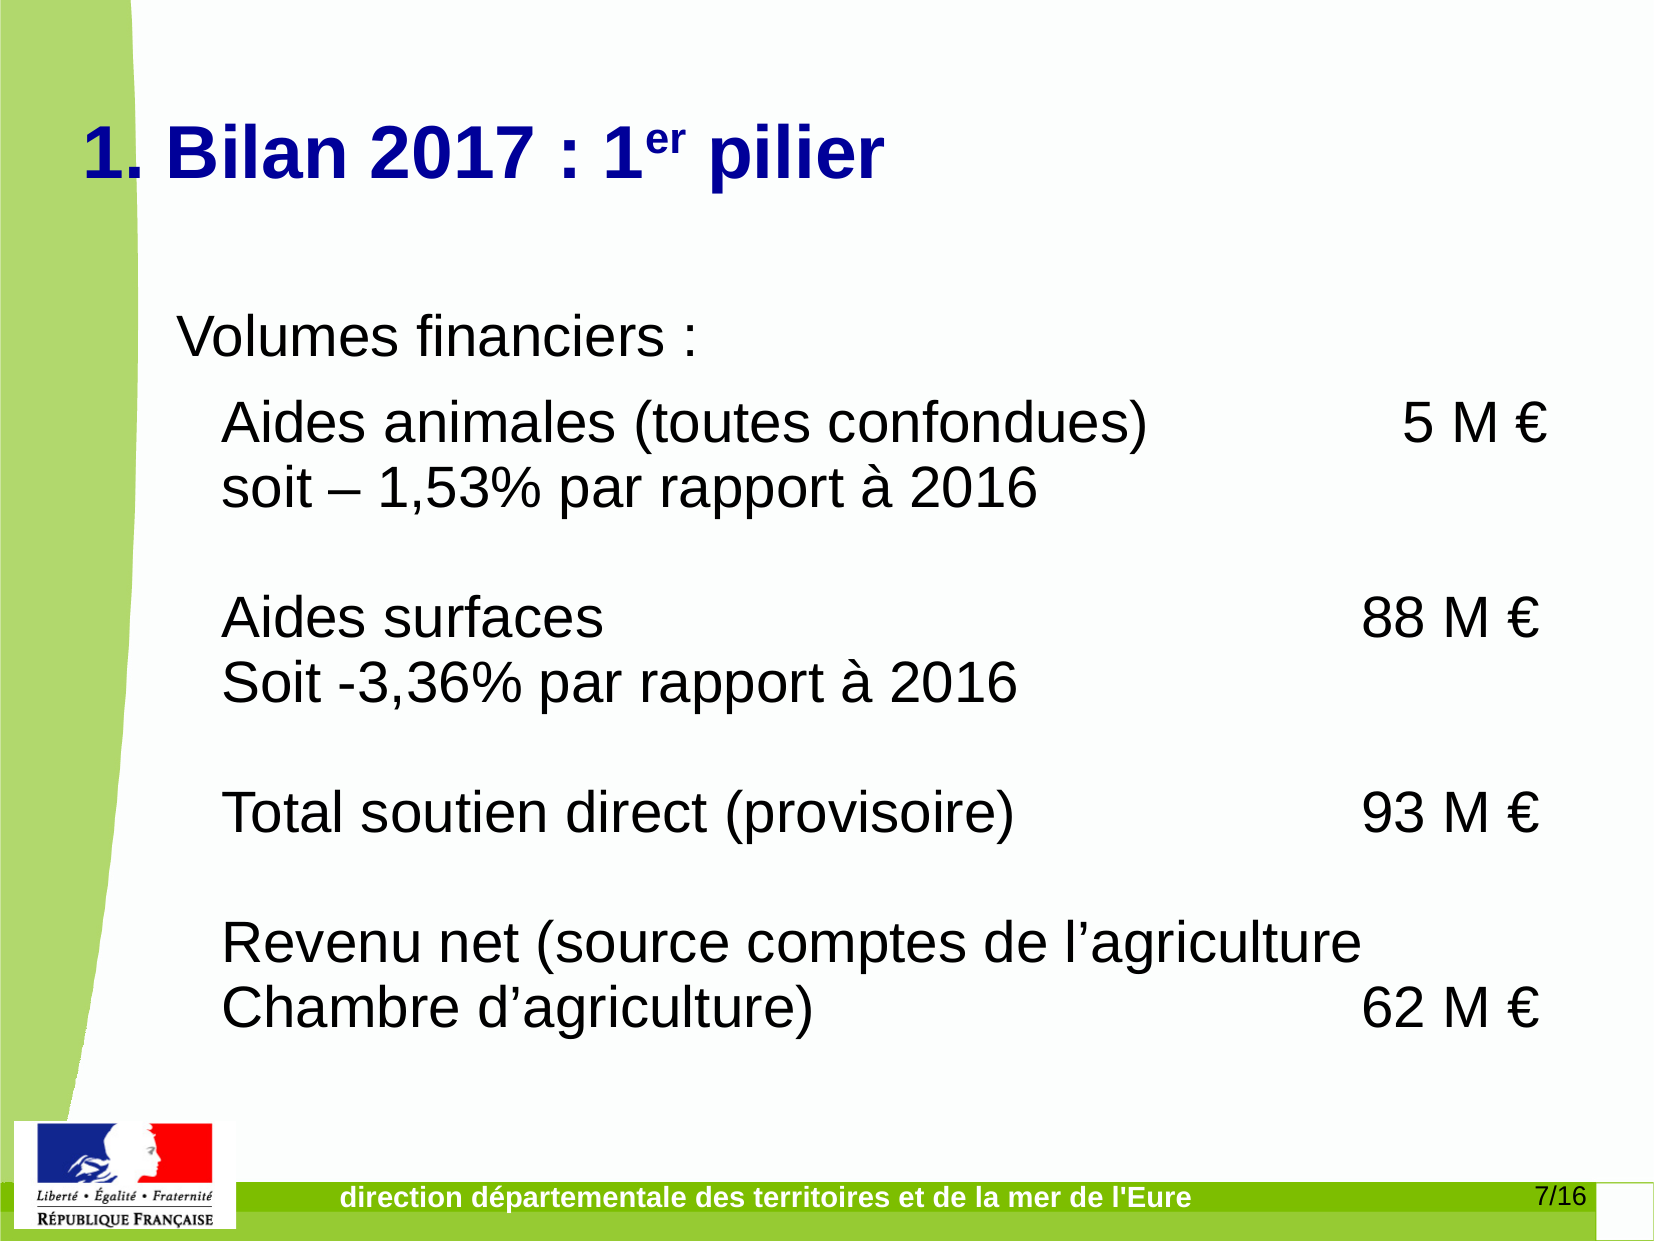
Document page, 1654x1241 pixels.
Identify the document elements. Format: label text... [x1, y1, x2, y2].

picture [0, 0, 1654, 1241]
text_box Aides animales (toutes confondues) 5 M € soit – 1,53% par rapport à 2016 Aides surfaces 88 M € Soit -3,36% par rapport à 2016 Total soutien direct (provisoire) 93 M € Revenu net (source comptes de l’agriculture Chambre d’agriculture) 62 M € [206, 324, 1595, 1167]
title 1. Bilan 2017 : 1er pilier [82, 49, 1571, 257]
text_box Volumes financiers : [147, 174, 1565, 369]
